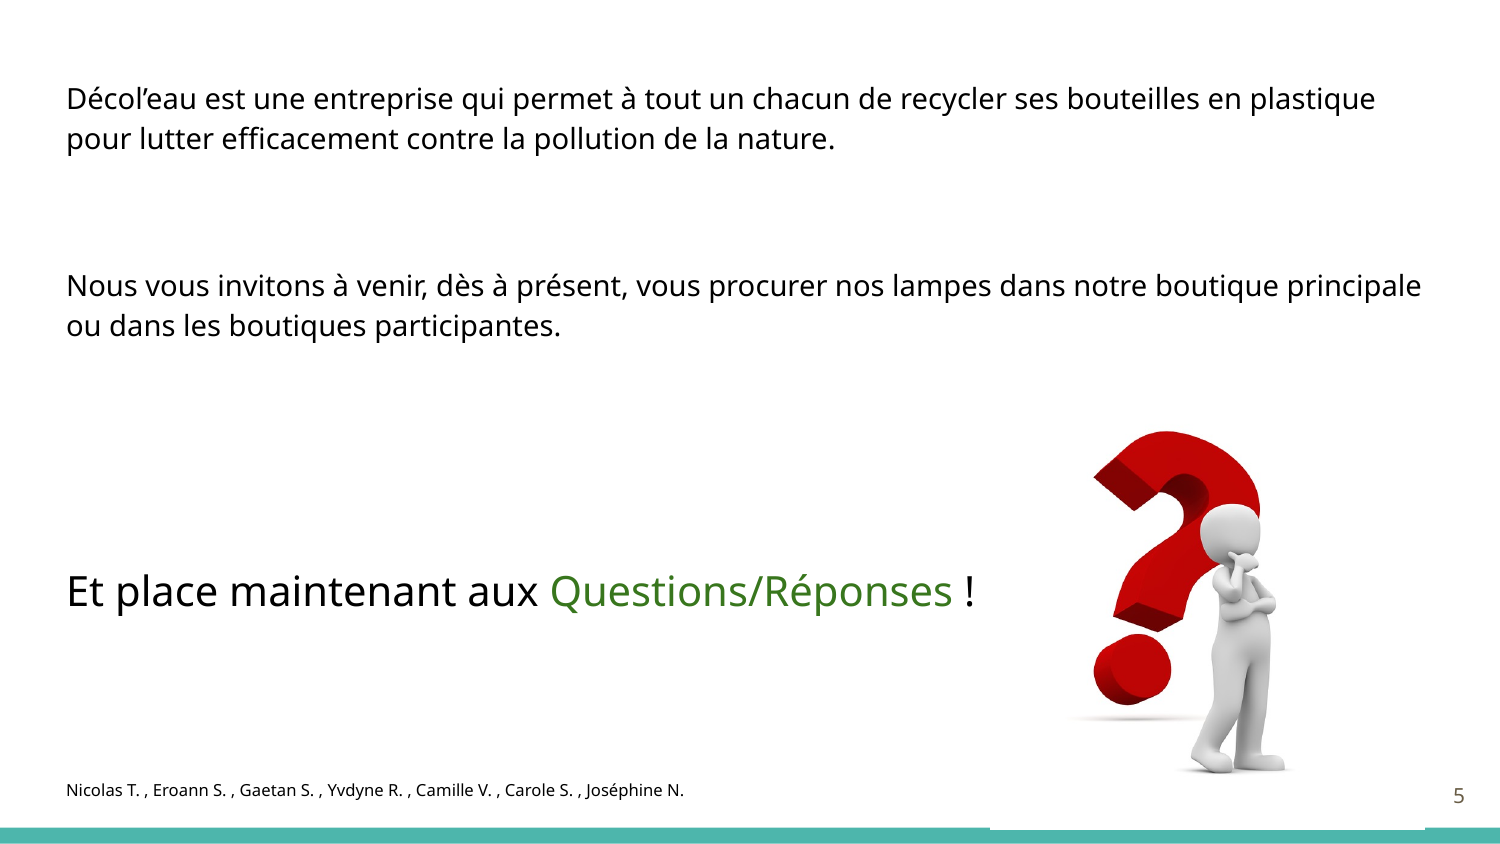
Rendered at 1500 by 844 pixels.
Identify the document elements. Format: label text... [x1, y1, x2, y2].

list Décol’eau est une entreprise qui permet à tout un chacun de recycler ses bouteilles en plastique pour lutter efficacement contre la pollution de la nature. Nous vous invitons à venir, dès à présent, vous procurer nos lampes dans notre boutique principale ou dans les boutiques participantes. Et place maintenant aux Questions/Réponses ! [51, 60, 1449, 765]
text_box Nicolas T. , Eroann S. , Gaetan S. , Yvdyne R. , Camille V. , Carole S. , Joséphine N. [51, 764, 703, 822]
picture [990, 395, 1425, 830]
slide_number <number> [1425, 764, 1480, 830]
